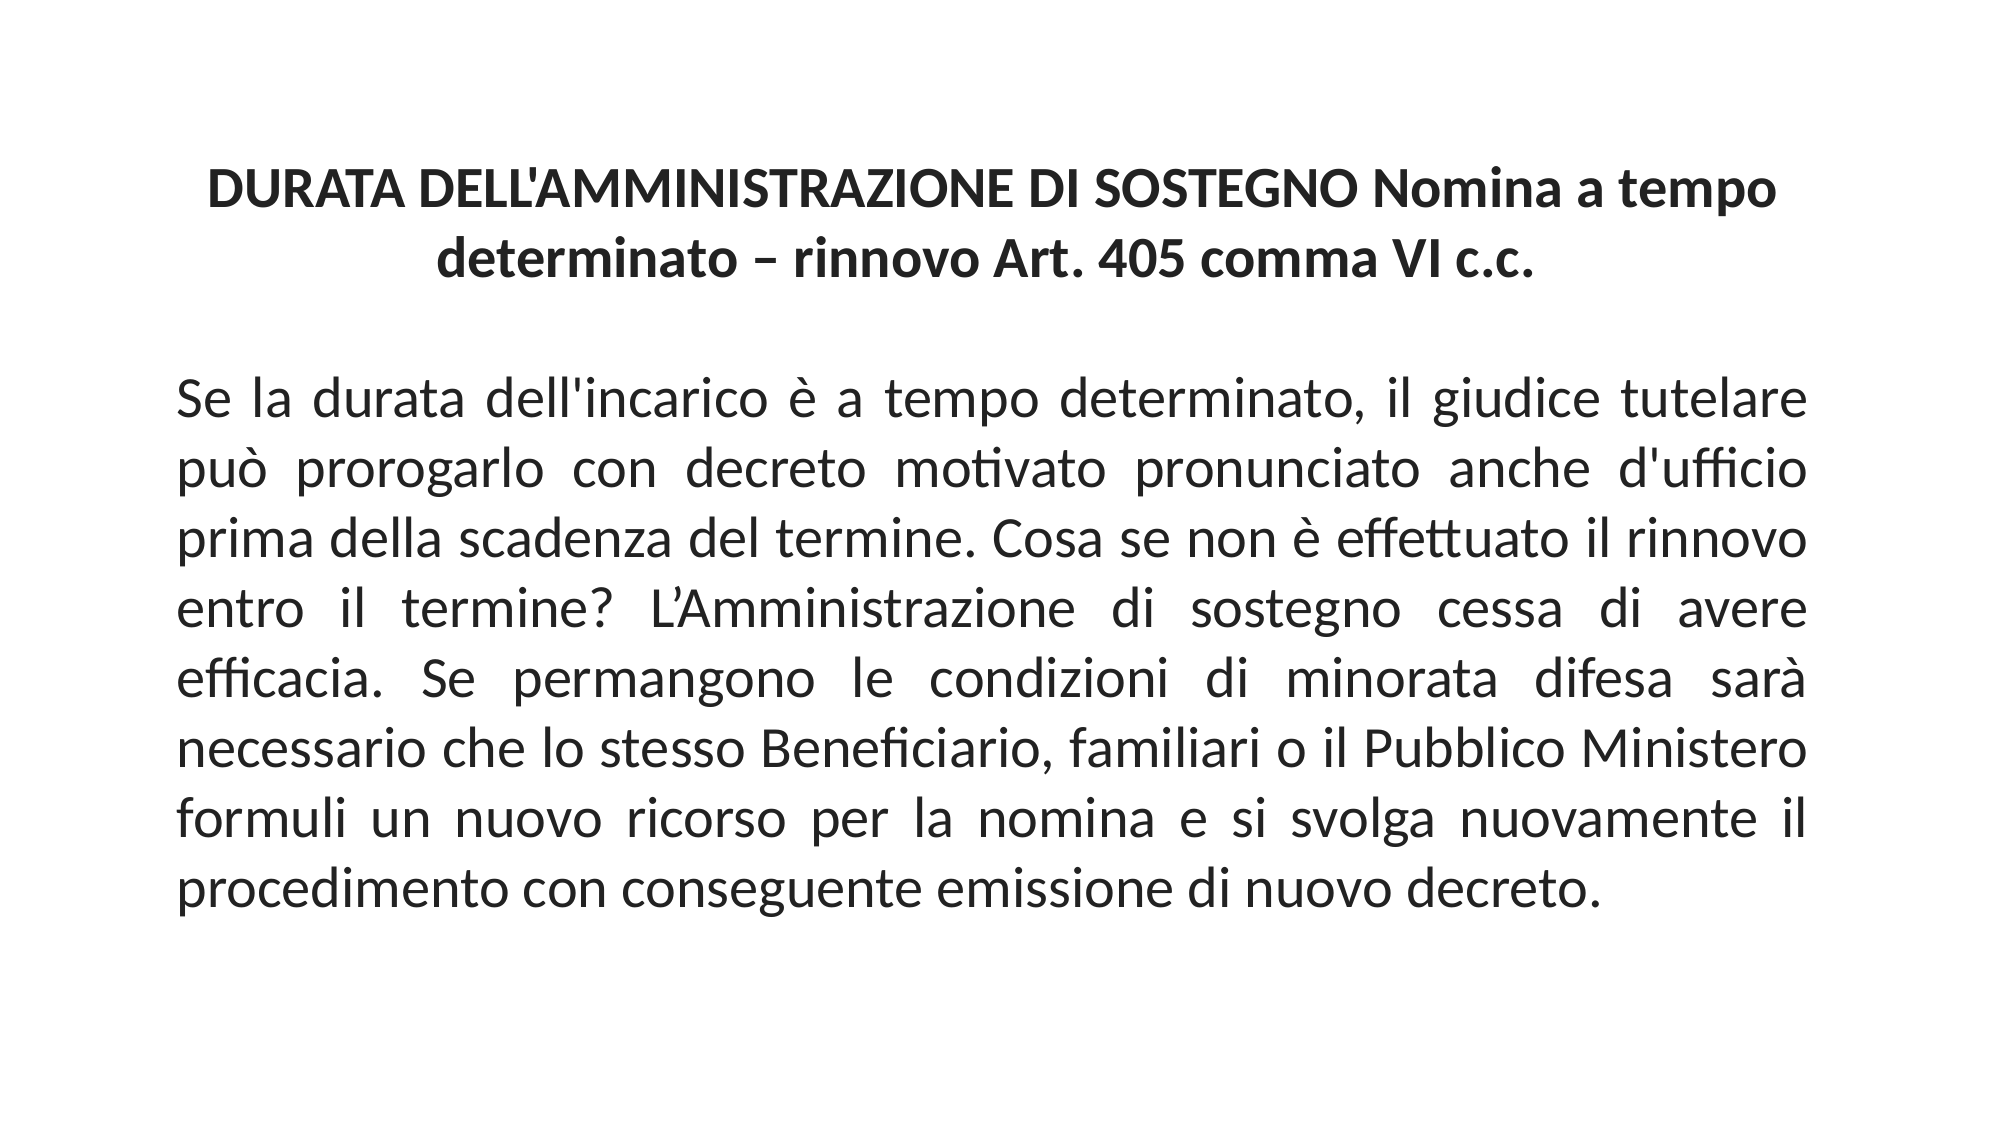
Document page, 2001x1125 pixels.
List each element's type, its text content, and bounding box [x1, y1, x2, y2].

text_box DURATA DELL'AMMINISTRAZIONE DI SOSTEGNO Nomina a tempo determinato – rinnovo Art. 405 comma VI c.c. Se la durata dell'incarico è a tempo determinato, il giudice tutelare può prorogarlo con decreto motivato pronunciato anche d'ufficio prima della scadenza del termine. Cosa se non è effettuato il rinnovo entro il termine? L’Amministrazione di sostegno cessa di avere efficacia. Se permangono le condizioni di minorata difesa sarà necessario che lo stesso Beneficiario, familiari o il Pubblico Ministero formuli un nuovo ricorso per la nomina e si svolga nuovamente il procedimento con conseguente emissione di nuovo decreto. [162, 142, 1859, 927]
